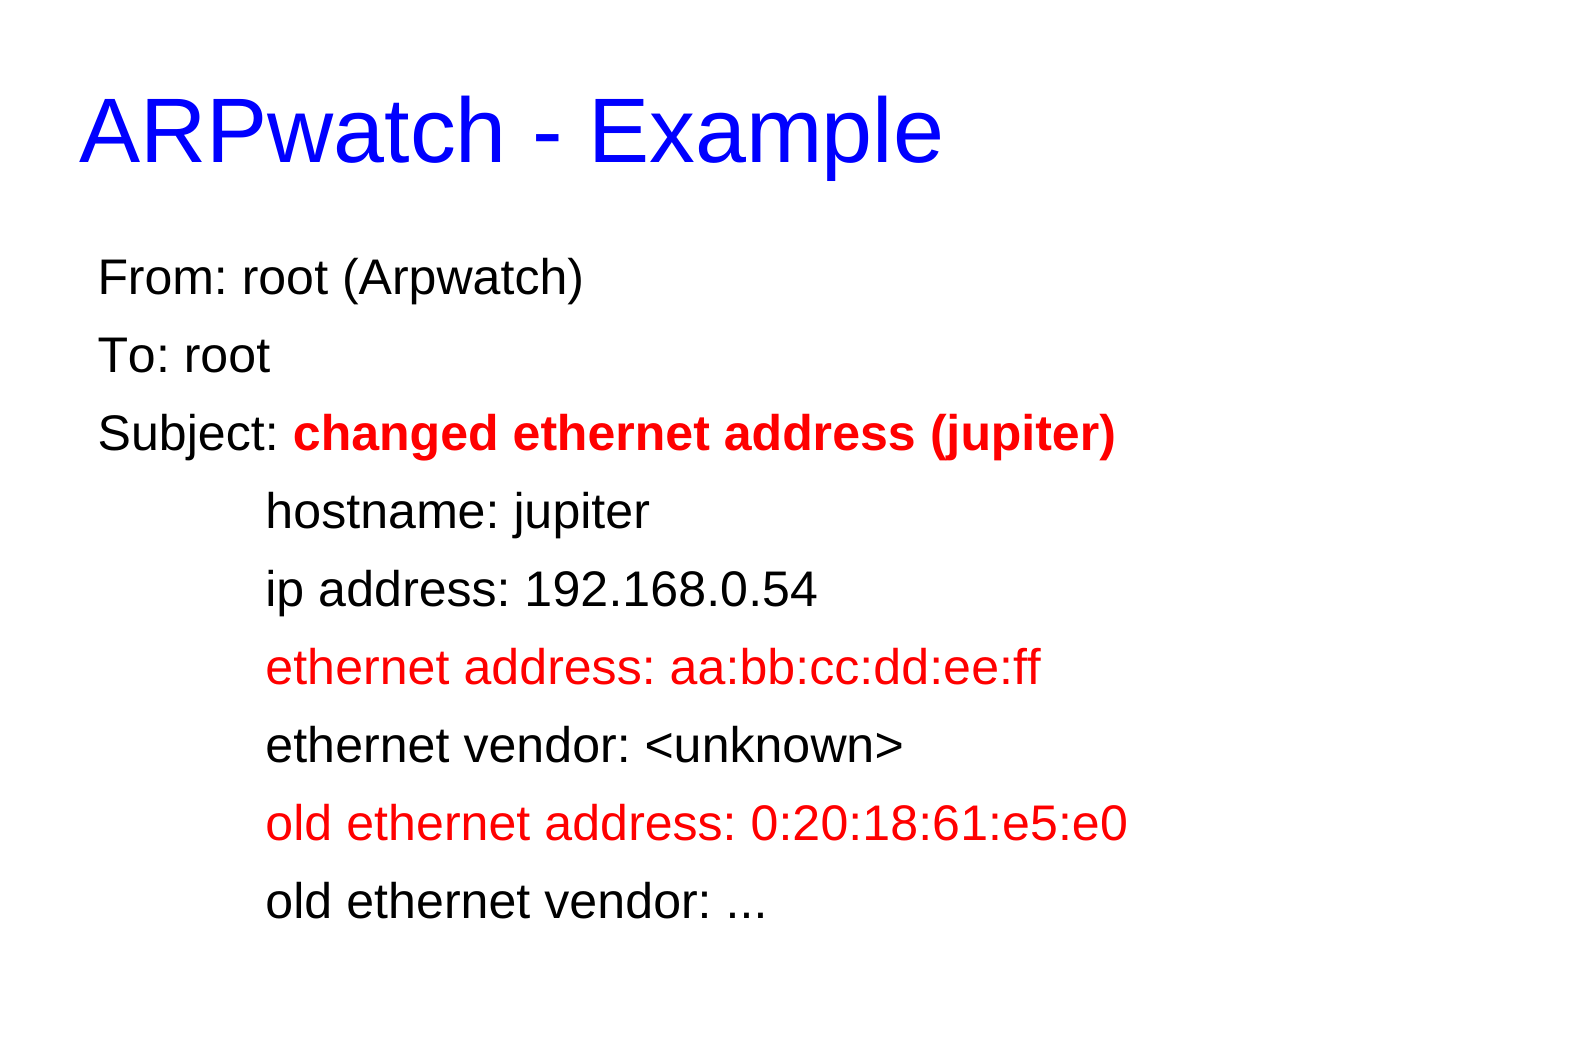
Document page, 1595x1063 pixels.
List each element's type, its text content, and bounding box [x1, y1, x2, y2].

title ARPwatch - Example [79, 49, 1515, 213]
list From: root (Arpwatch) To: root Subject: changed ethernet address (jupiter) hostname: jupiter ip address: 192.168.0.54 ethernet address: aa:bb:cc:dd:ee:ff ethernet vendor: <unknown> old ethernet address: 0:20:18:61:e5:e0 old ethernet vendor: ... [79, 248, 1515, 1063]
